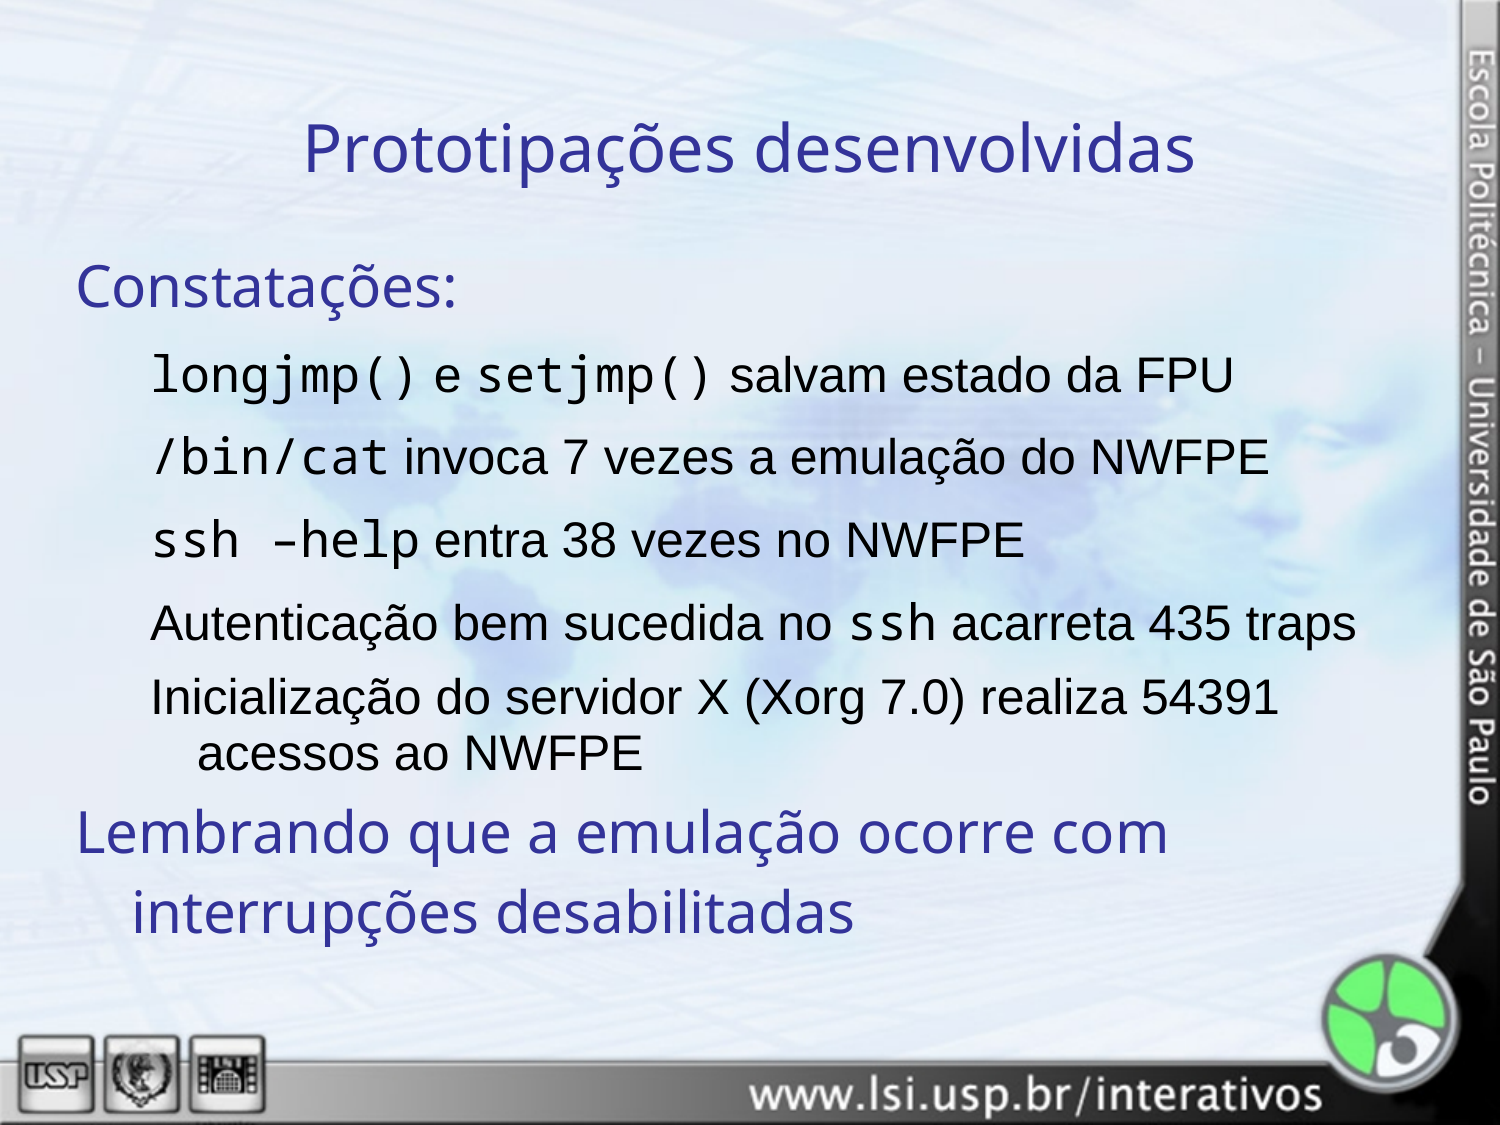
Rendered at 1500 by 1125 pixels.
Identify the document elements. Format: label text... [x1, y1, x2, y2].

title Prototipações desenvolvidas [75, 52, 1426, 240]
list Constatações: longjmp() e setjmp() salvam estado da FPU /bin/cat invoca 7 vezes a emulação do NWFPE ssh –help entra 38 vezes no NWFPE Autenticação bem sucedida no ssh acarreta 435 traps Inicialização do servidor X (Xorg 7.0) realiza 54391 acessos ao NWFPE Lembrando que a emulação ocorre com interrupções desabilitadas [75, 244, 1426, 988]
picture [0, 0, 1500, 1125]
